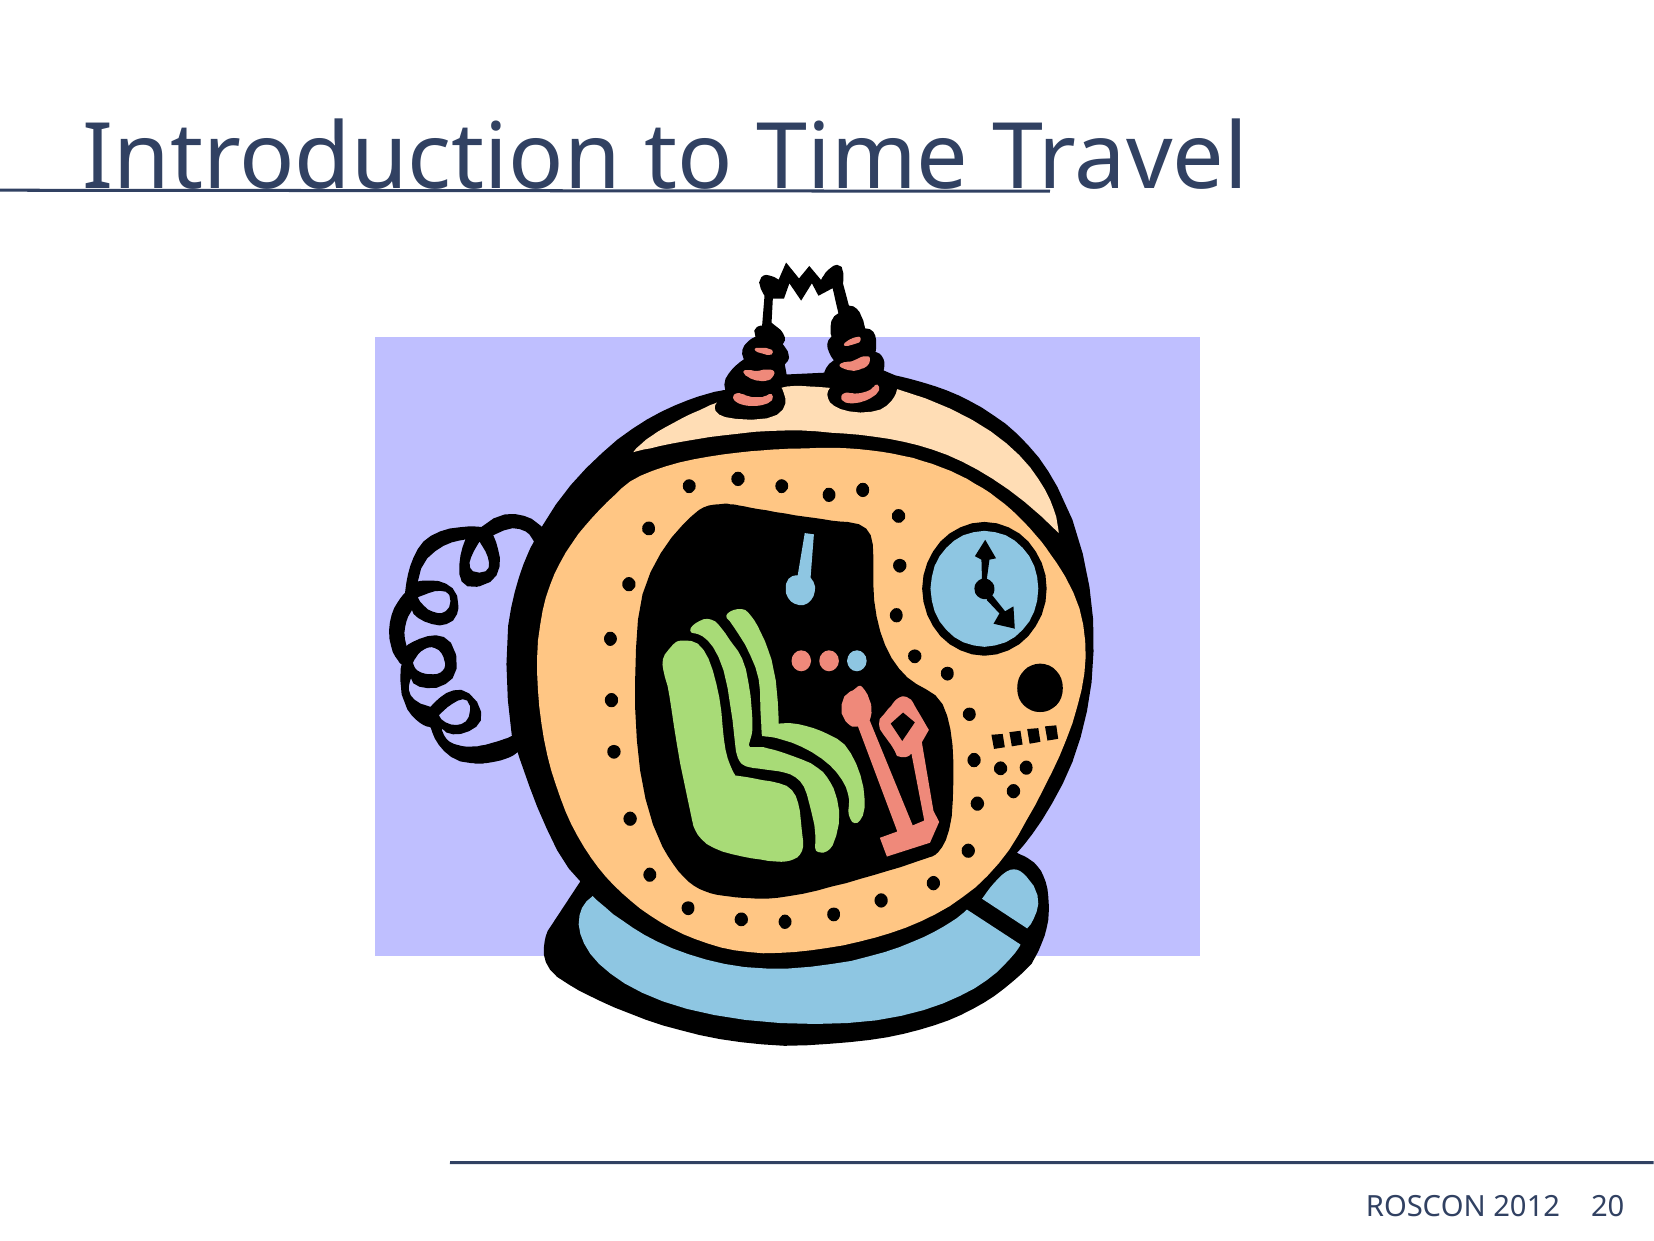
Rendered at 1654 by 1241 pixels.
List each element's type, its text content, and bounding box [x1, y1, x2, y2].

title Introduction to Time Travel [82, 56, 1571, 250]
picture [375, 262, 1201, 1051]
